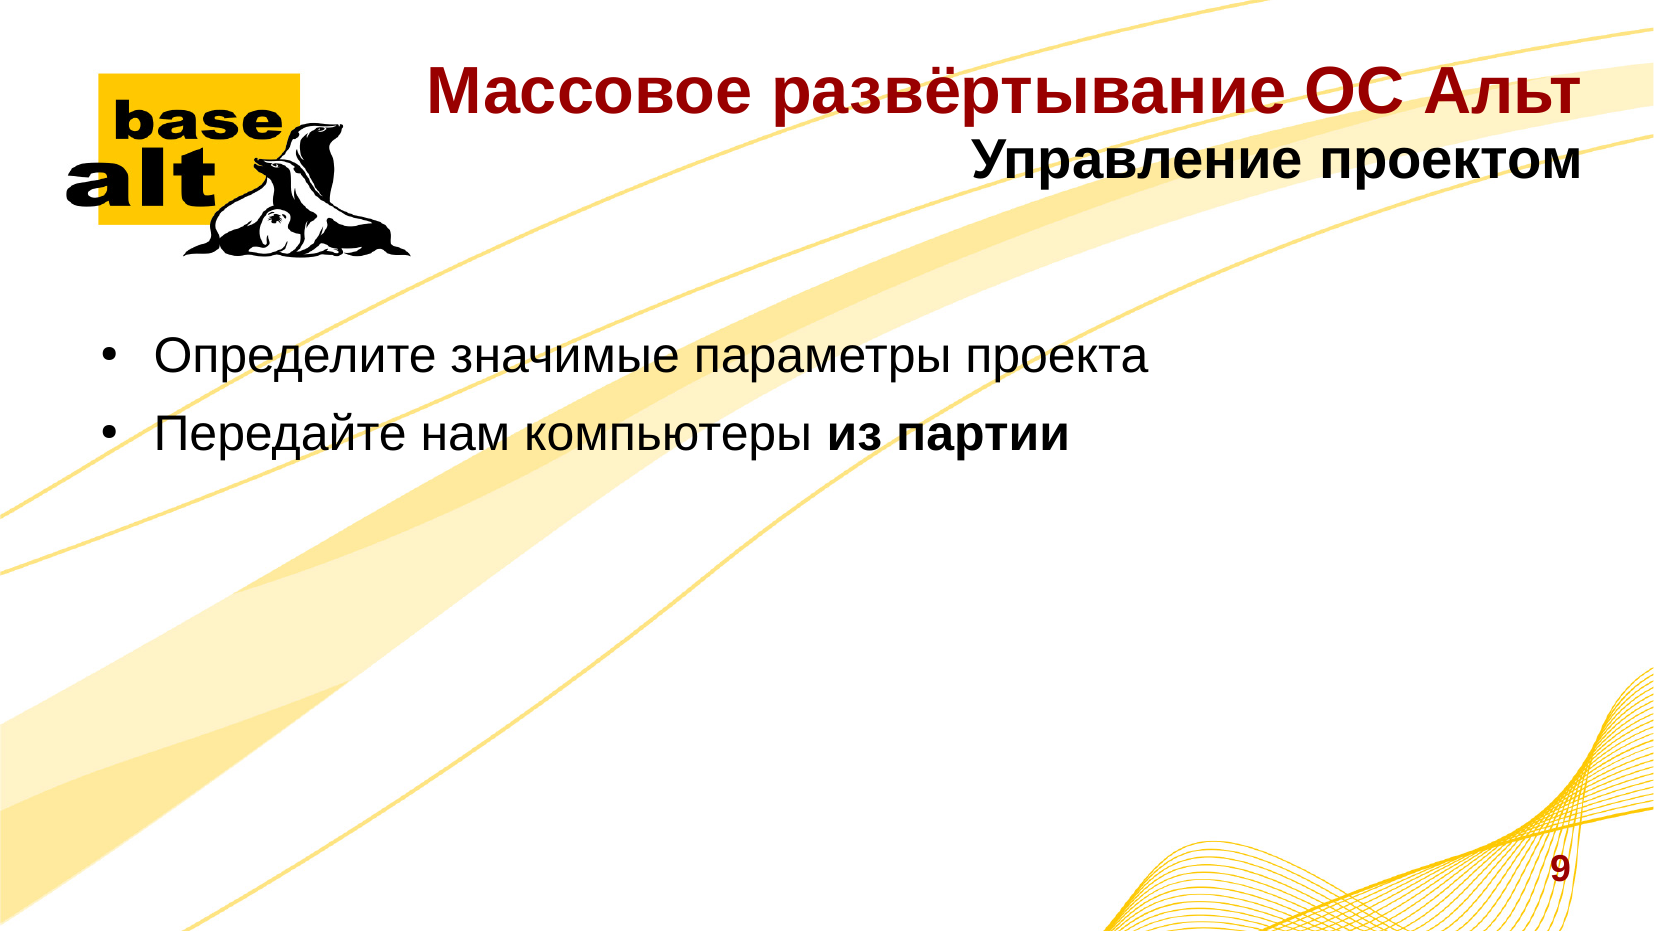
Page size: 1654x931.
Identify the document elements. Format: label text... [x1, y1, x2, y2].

list Определите значимые параметры проекта Передайте нам компьютеры из партии [82, 327, 1571, 727]
title Массовое развёртывание ОС Альт Управление проектом [372, 39, 1583, 204]
picture [0, 0, 1654, 931]
